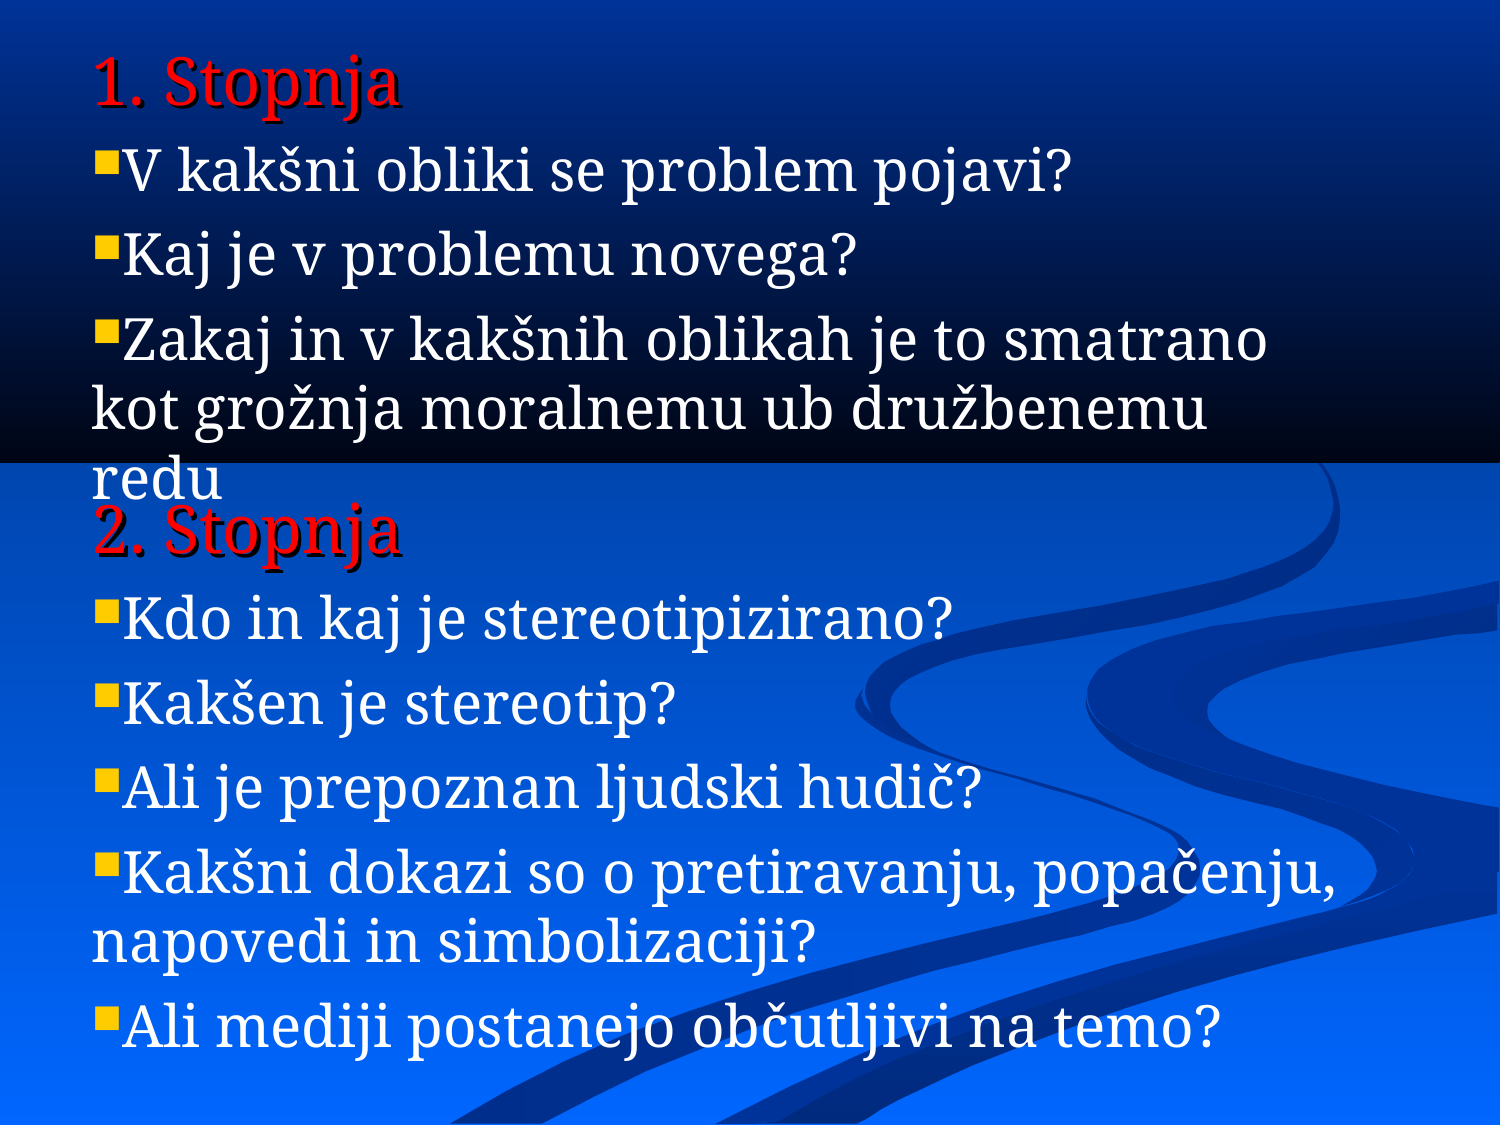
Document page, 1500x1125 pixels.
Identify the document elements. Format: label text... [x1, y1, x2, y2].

list 2. Stopnja Kdo in kaj je stereotipizirano? Kakšen je stereotip? Ali je prepoznan ljudski hudič? Kakšni dokazi so o pretiravanju, popačenju, napovedi in simbolizaciji? Ali mediji postanejo občutljivi na temo? [76, 479, 1447, 1125]
list 1. Stopnja V kakšni obliki se problem pojavi? Kaj je v problemu novega? Zakaj in v kakšnih oblikah je to smatrano kot grožnja moralnemu ub družbenemu redu [76, 31, 1355, 479]
